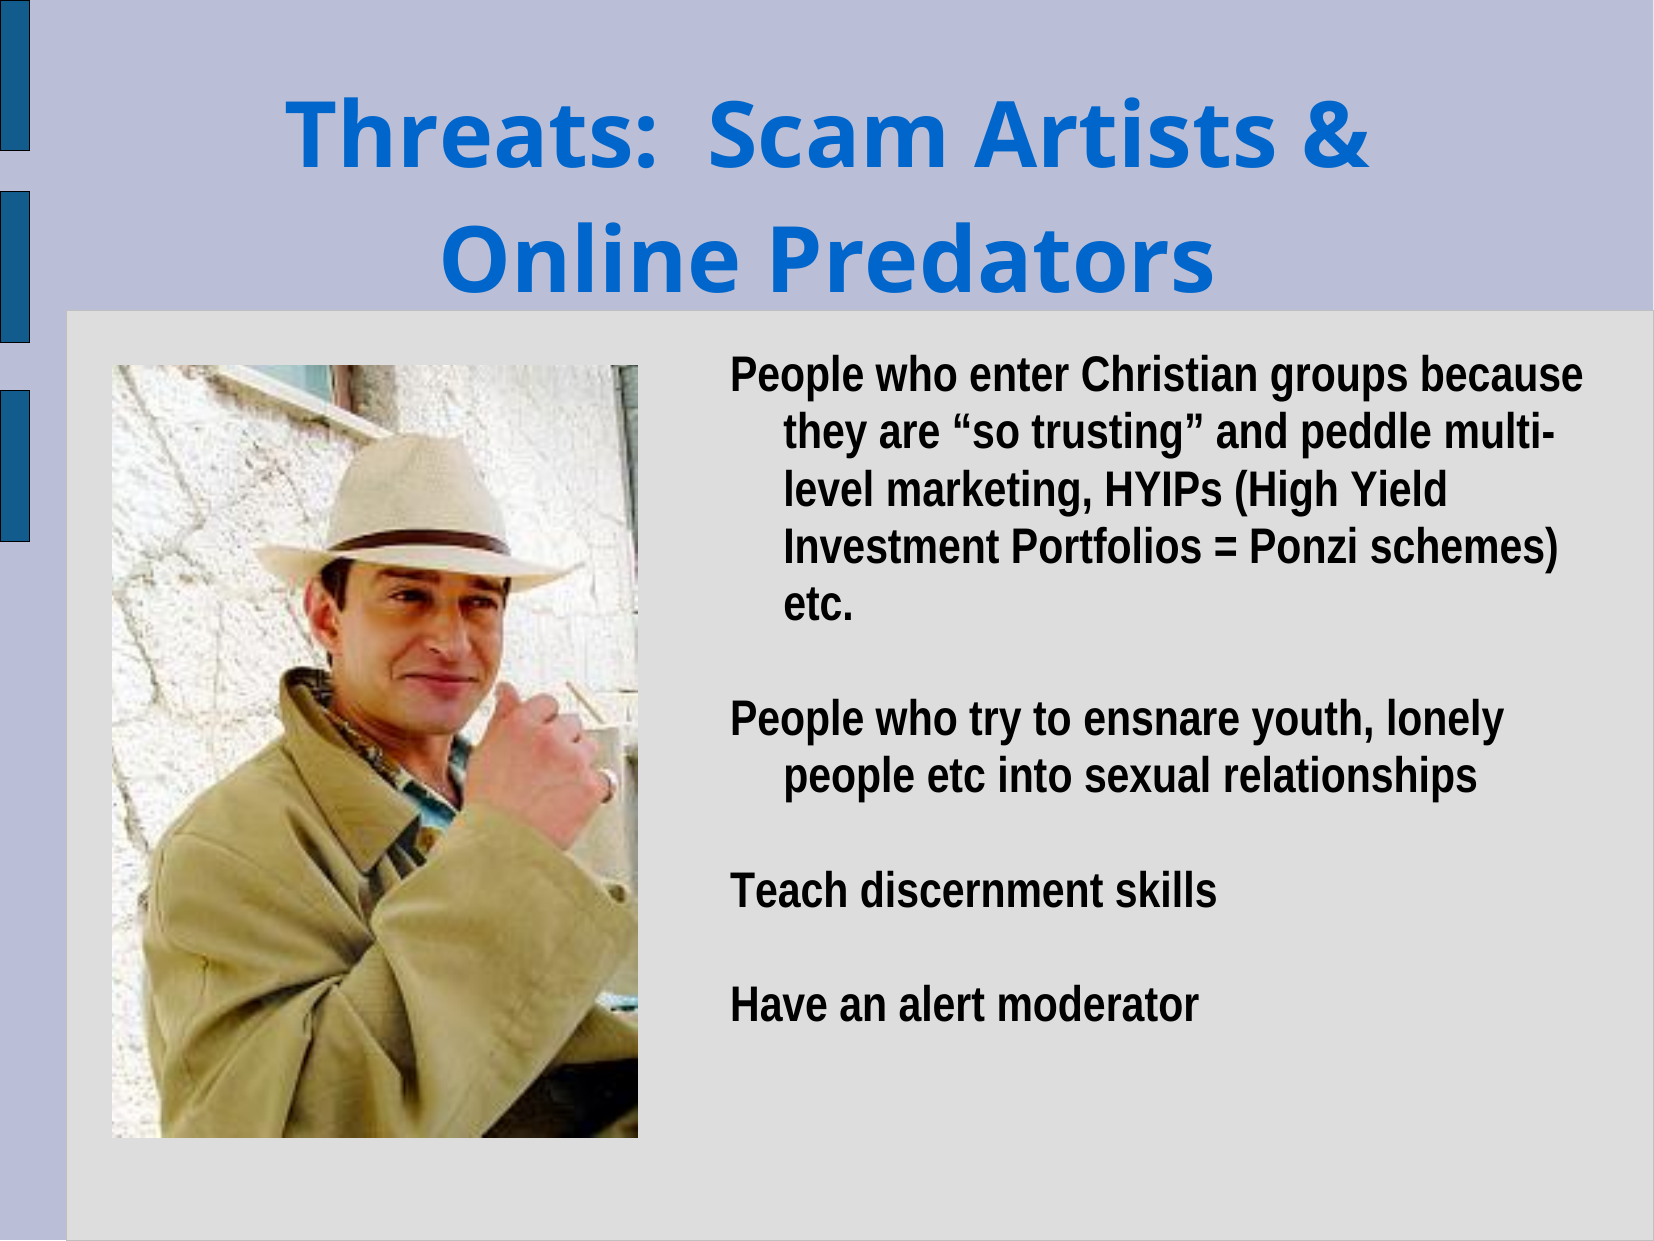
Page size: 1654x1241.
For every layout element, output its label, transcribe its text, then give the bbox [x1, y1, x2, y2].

picture [112, 365, 638, 1138]
title Threats: Scam Artists & Online Predators [121, 81, 1534, 309]
list People who enter Christian groups because they are “so trusting” and peddle multi-level marketing, HYIPs (High Yield Investment Portfolios = Ponzi schemes) etc. People who try to ensnare youth, lonely people etc into sexual relationships Teach discernment skills Have an alert moderator [712, 344, 1613, 1201]
